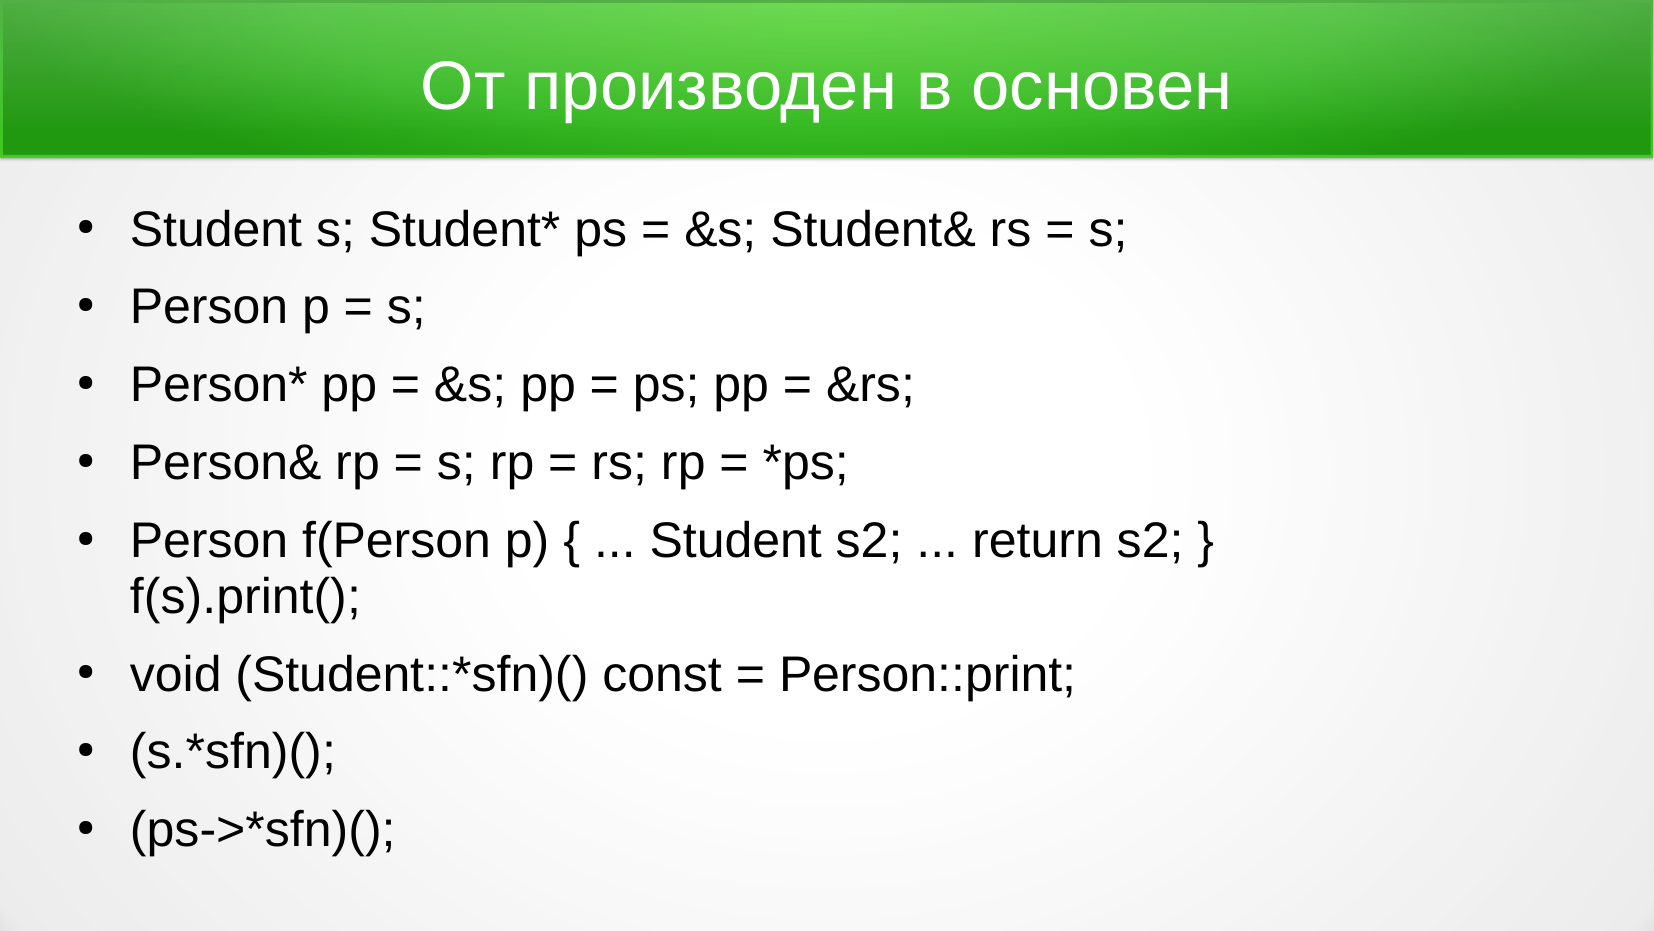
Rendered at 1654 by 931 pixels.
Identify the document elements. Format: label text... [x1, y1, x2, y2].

list Student s; Student* ps = &s; Student& rs = s; Person p = s; Person* pp = &s; pp = ps; pp = &rs; Person& rp = s; rp = rs; rp = *ps; Person f(Person p) { ... Student s2; ... return s2; } f(s).print(); void (Student::*sfn)() const = Person::print; (s.*sfn)(); (ps->*sfn)(); [59, 200, 1607, 898]
title От производен в основен [82, 37, 1571, 135]
